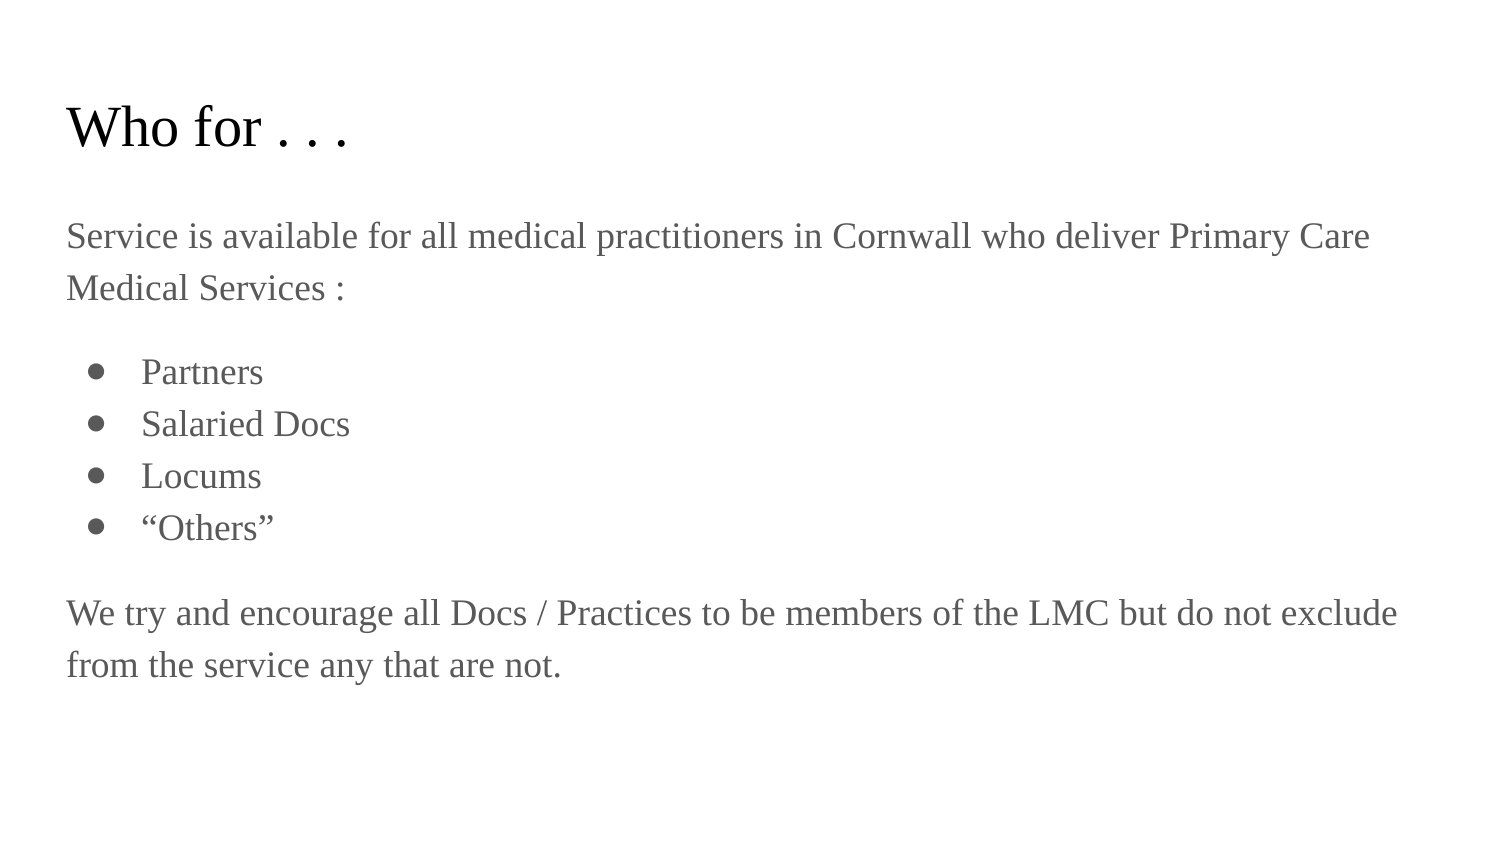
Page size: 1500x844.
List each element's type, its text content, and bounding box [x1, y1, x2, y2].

title Who for . . . [51, 72, 1449, 167]
list Service is available for all medical practitioners in Cornwall who deliver Primary Care Medical Services : Partners Salaried Docs Locums “Others” We try and encourage all Docs / Practices to be members of the LMC but do not exclude from the service any that are not. [51, 189, 1449, 750]
